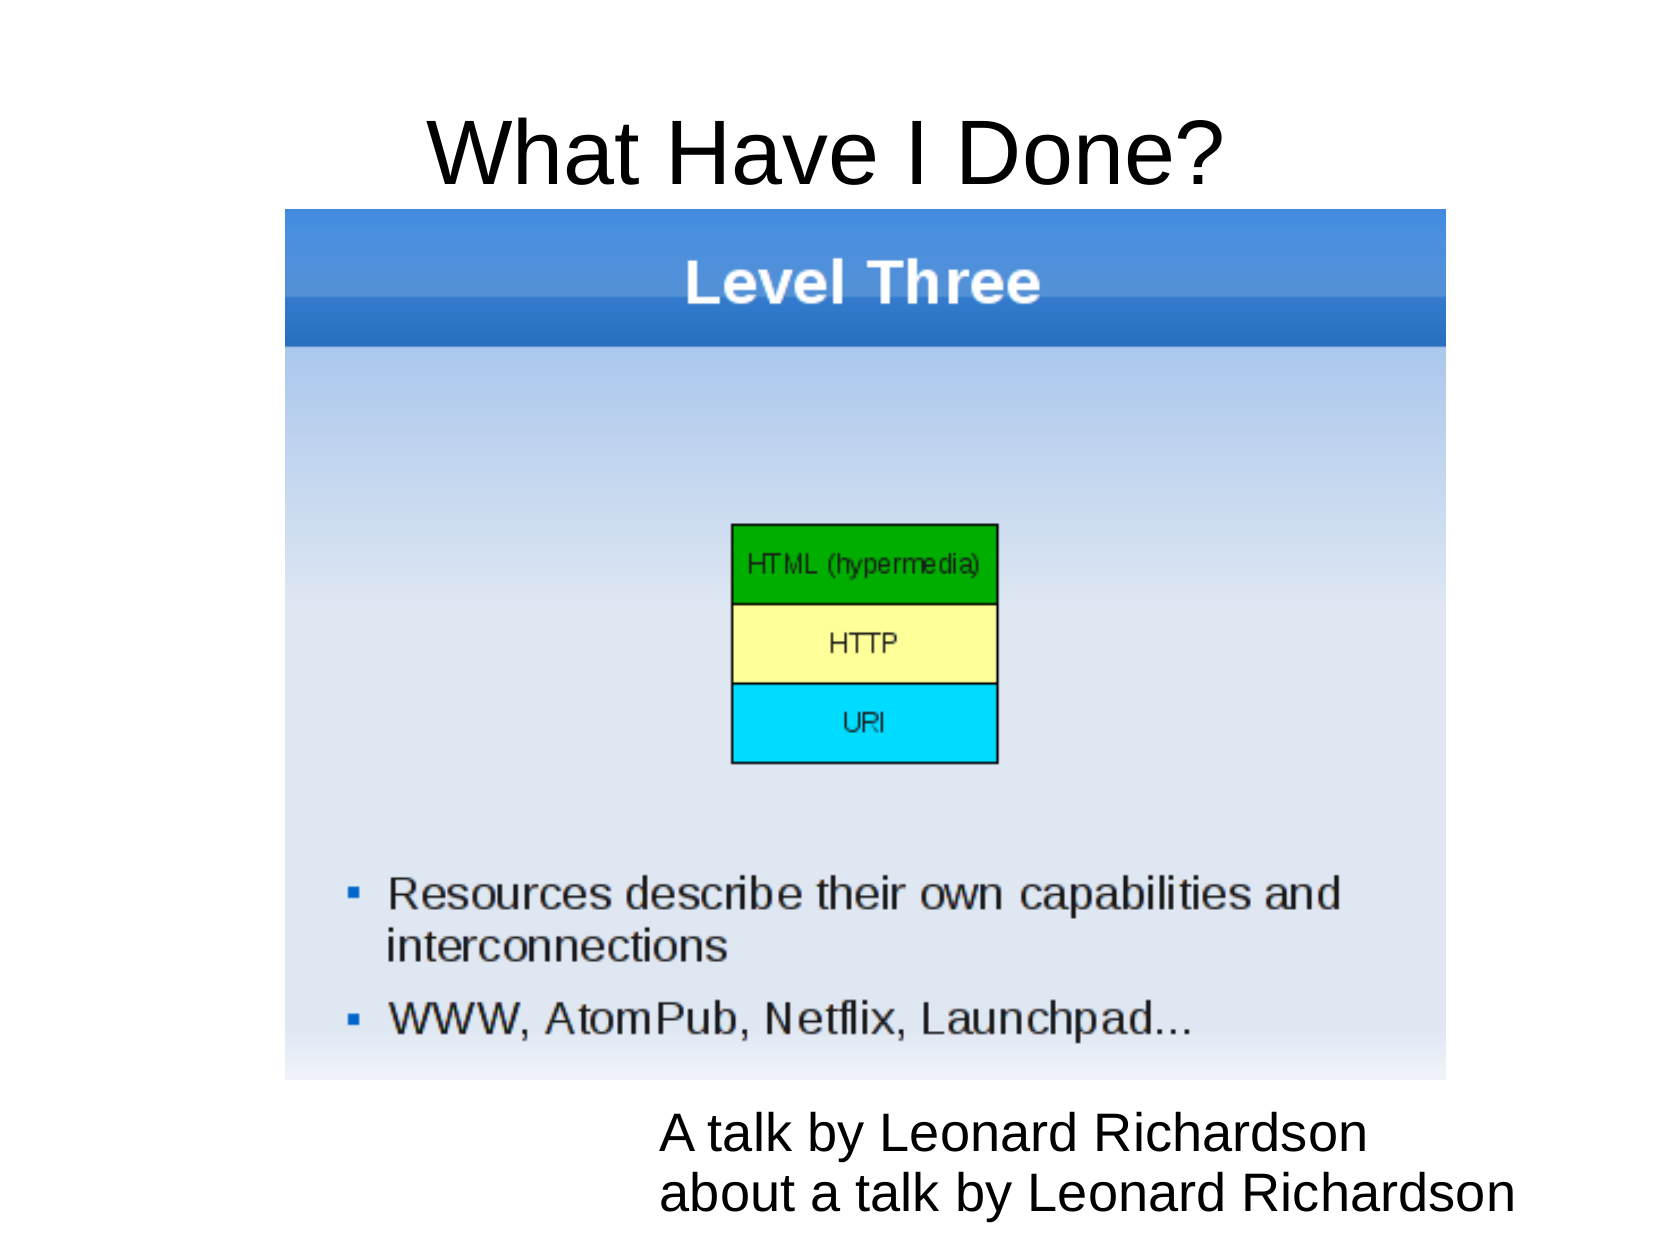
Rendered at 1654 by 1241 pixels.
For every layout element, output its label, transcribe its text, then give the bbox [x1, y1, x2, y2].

text_box A talk by Leonard Richardson about a talk by Leonard Richardson [645, 1095, 1621, 1232]
picture [285, 209, 1446, 1081]
title What Have I Done? [82, 49, 1571, 257]
